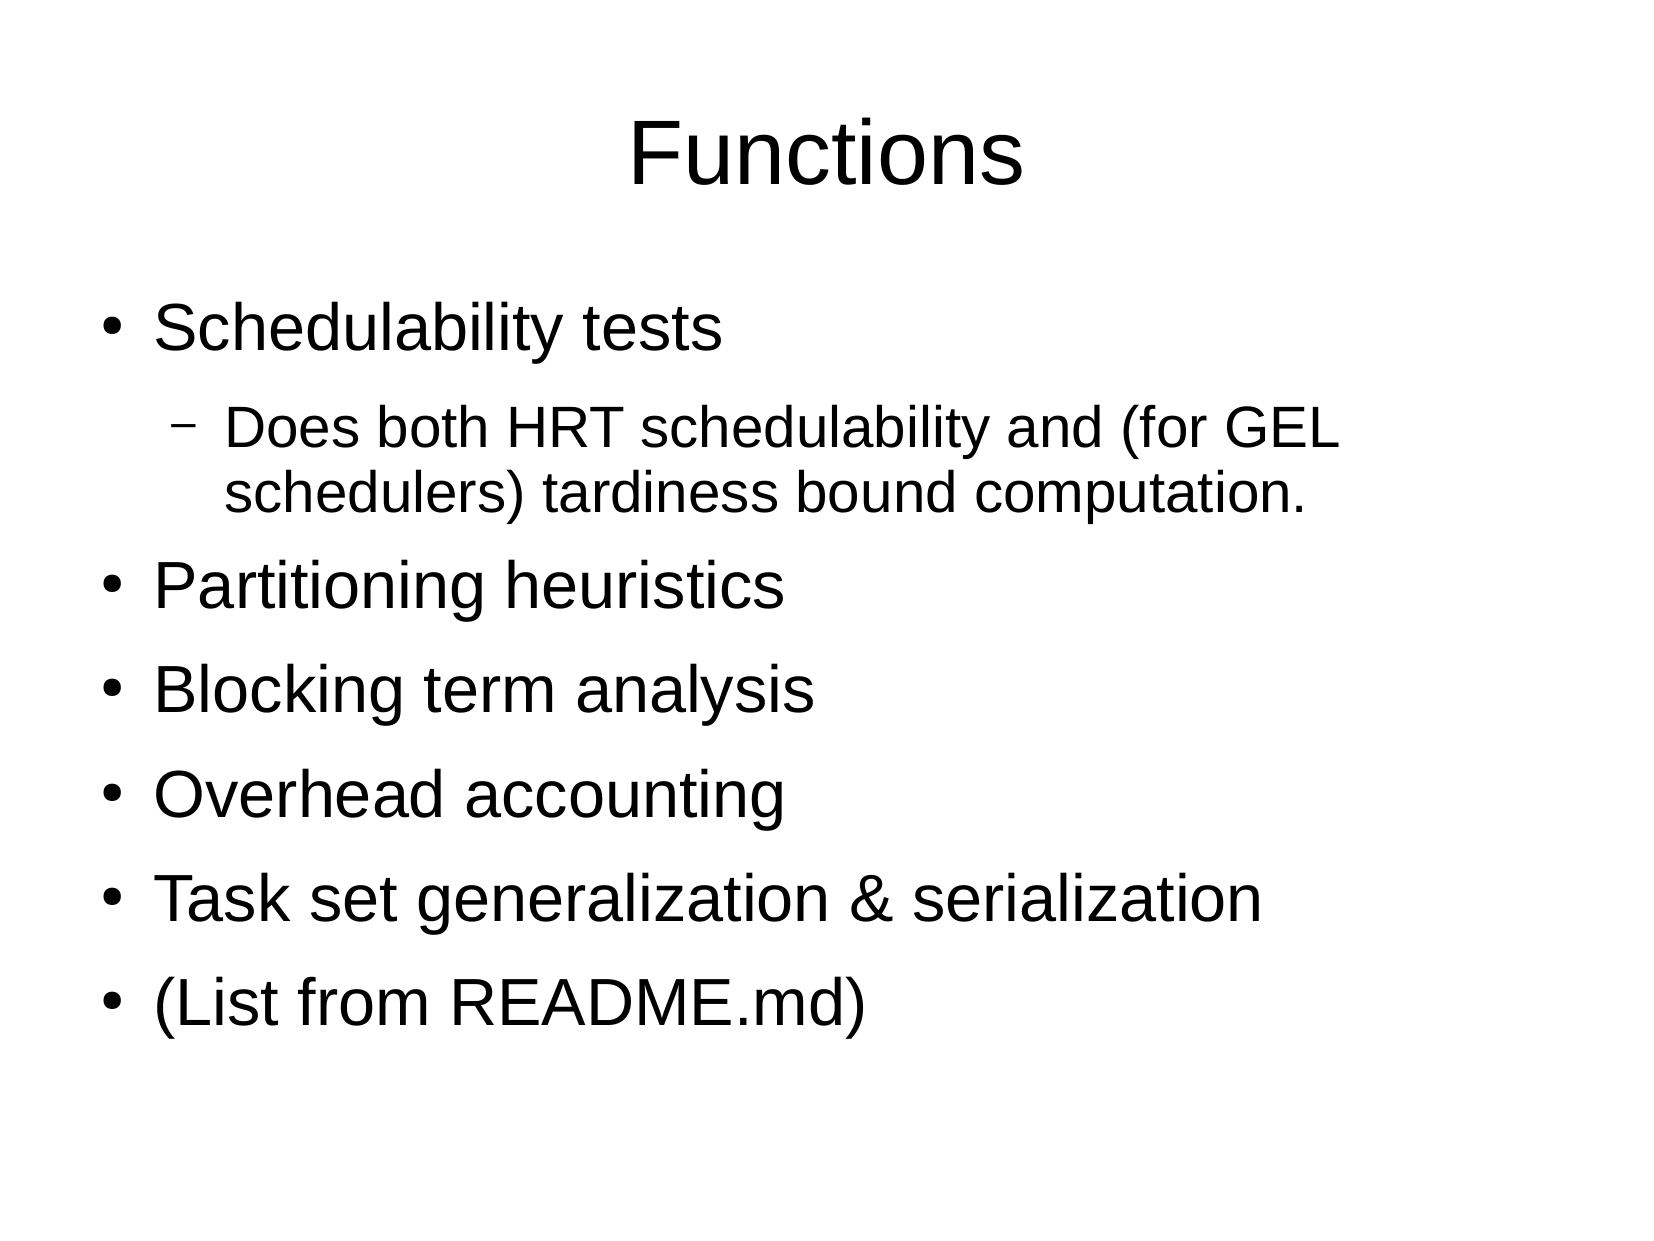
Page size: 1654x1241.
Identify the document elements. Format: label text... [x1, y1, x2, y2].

title Functions [82, 49, 1571, 257]
list Schedulability tests Does both HRT schedulability and (for GEL schedulers) tardiness bound computation. Partitioning heuristics Blocking term analysis Overhead accounting Task set generalization & serialization (List from README.md) [82, 290, 1571, 1010]
